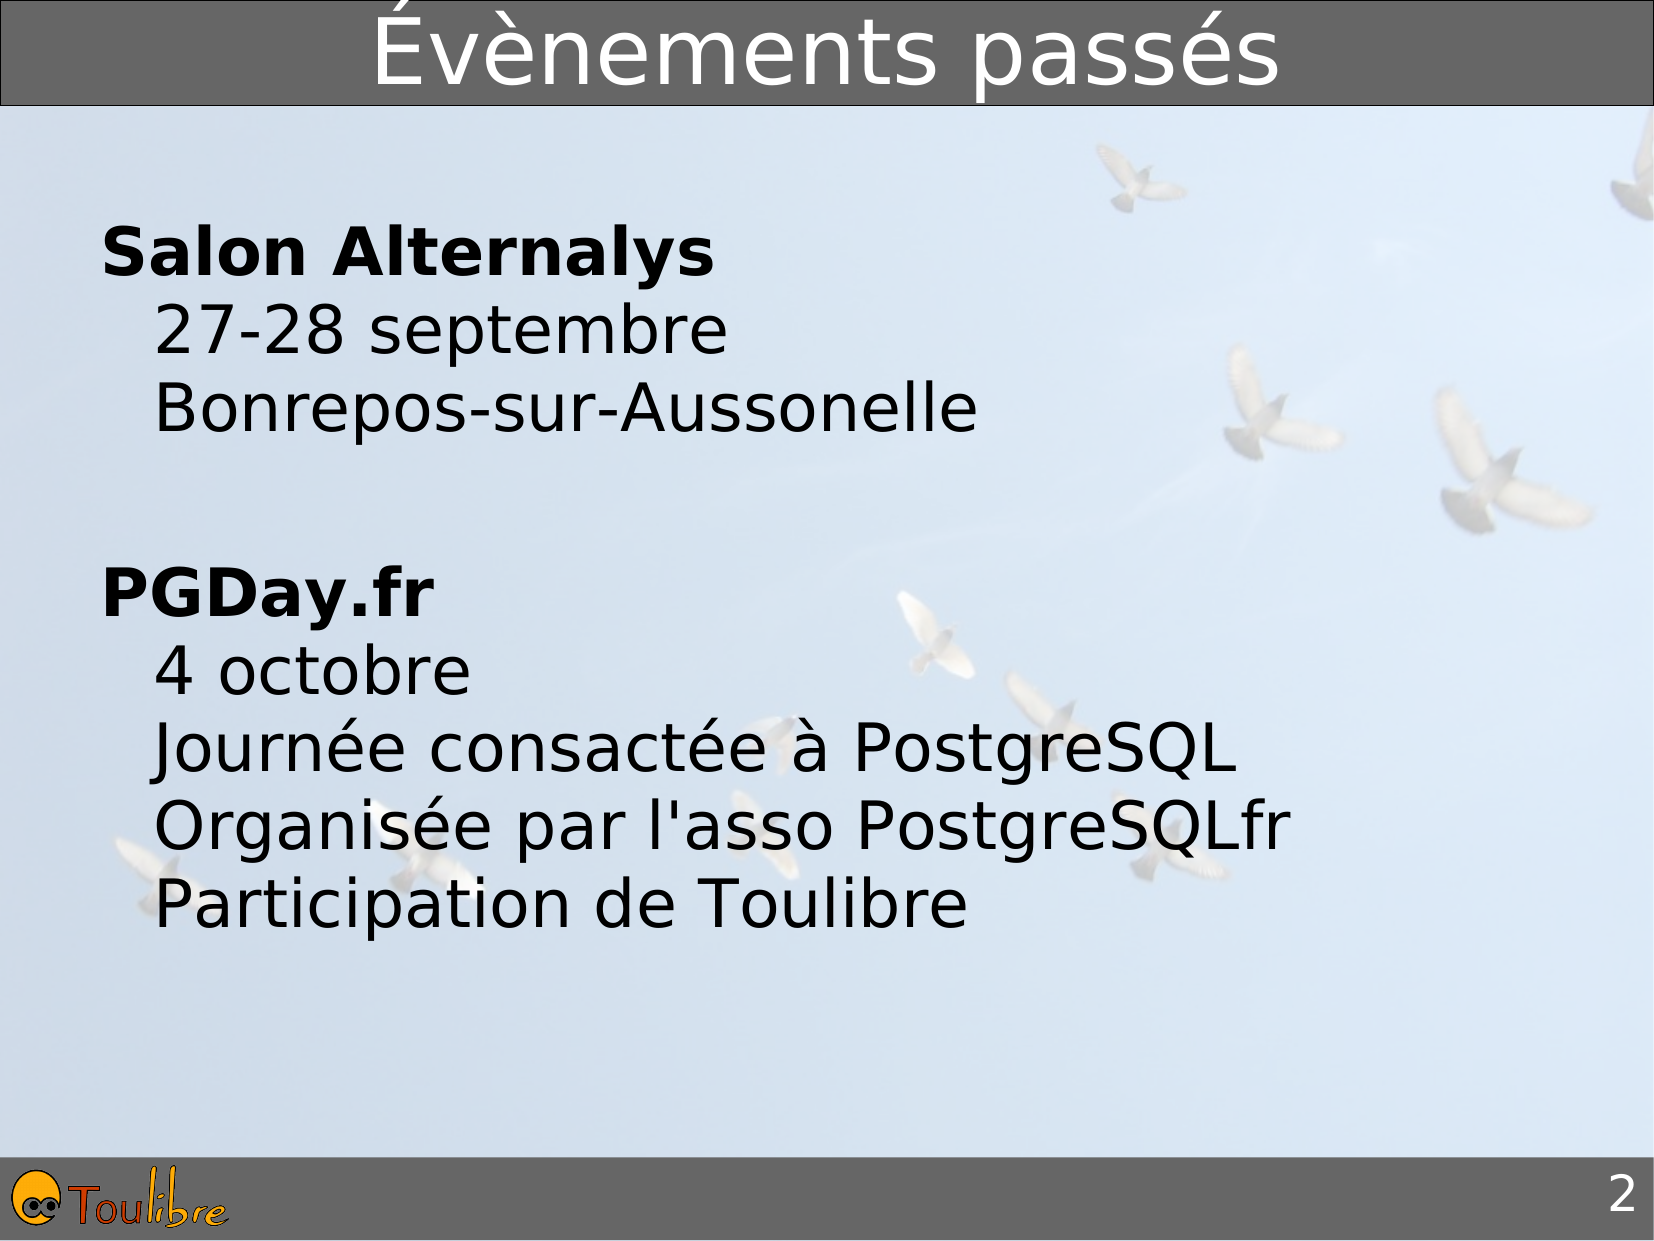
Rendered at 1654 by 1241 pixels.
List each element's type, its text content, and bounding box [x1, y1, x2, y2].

picture [11, 1165, 229, 1228]
list Salon Alternalys 27-28 septembre Bonrepos-sur-Aussonelle PGDay.fr 4 octobre Journée consactée à PostgreSQL Organisée par l'asso PostgreSQLfr Participation de Toulibre [82, 213, 1571, 1003]
title Évènements passés [0, 0, 1654, 107]
